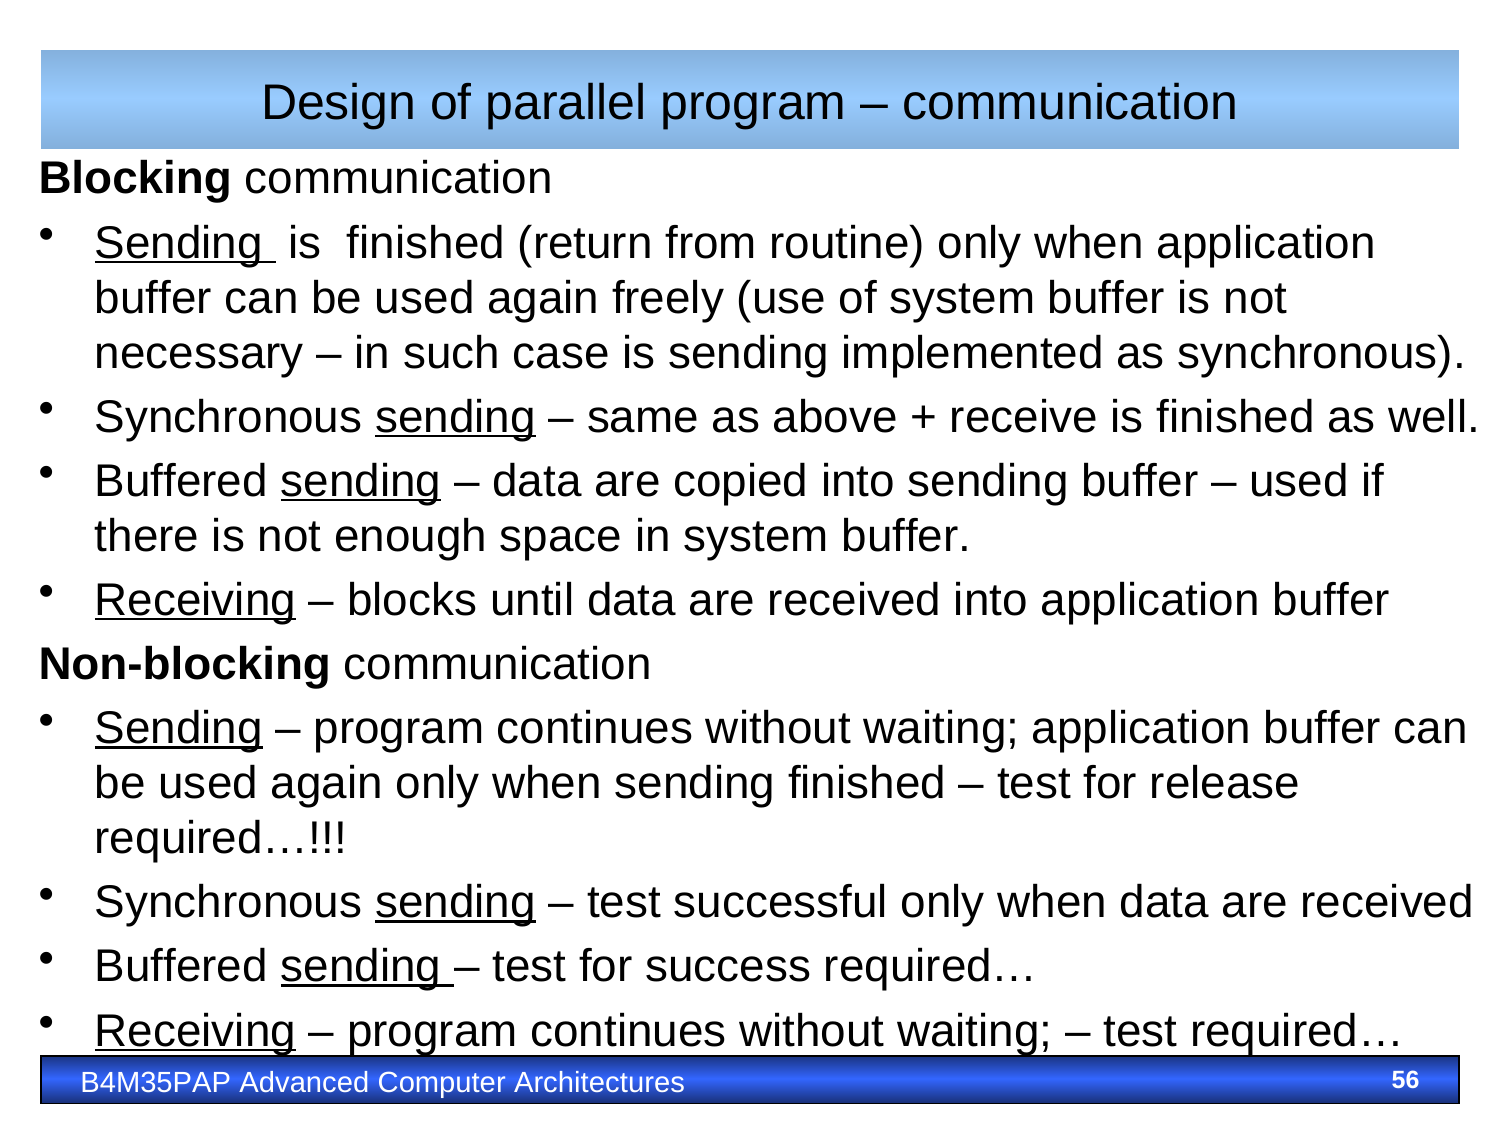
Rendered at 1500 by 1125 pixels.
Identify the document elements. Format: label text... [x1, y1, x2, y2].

title Design of parallel program – communication [41, 50, 1459, 140]
list Blocking communication Sending is finished (return from routine) only when application buffer can be used again freely (use of system buffer is not necessary – in such case is sending implemented as synchronous). Synchronous sending – same as above + receive is finished as well. Buffered sending – data are copied into sending buffer – used if there is not enough space in system buffer. Receiving – blocks until data are received into application buffer Non-blocking communication Sending – program continues without waiting; application buffer can be used again only when sending finished – test for release required…!!! Synchronous sending – test successful only when data are received Buffered sending – test for success required… Receiving – program continues without waiting; – test required… [23, 140, 1500, 1012]
